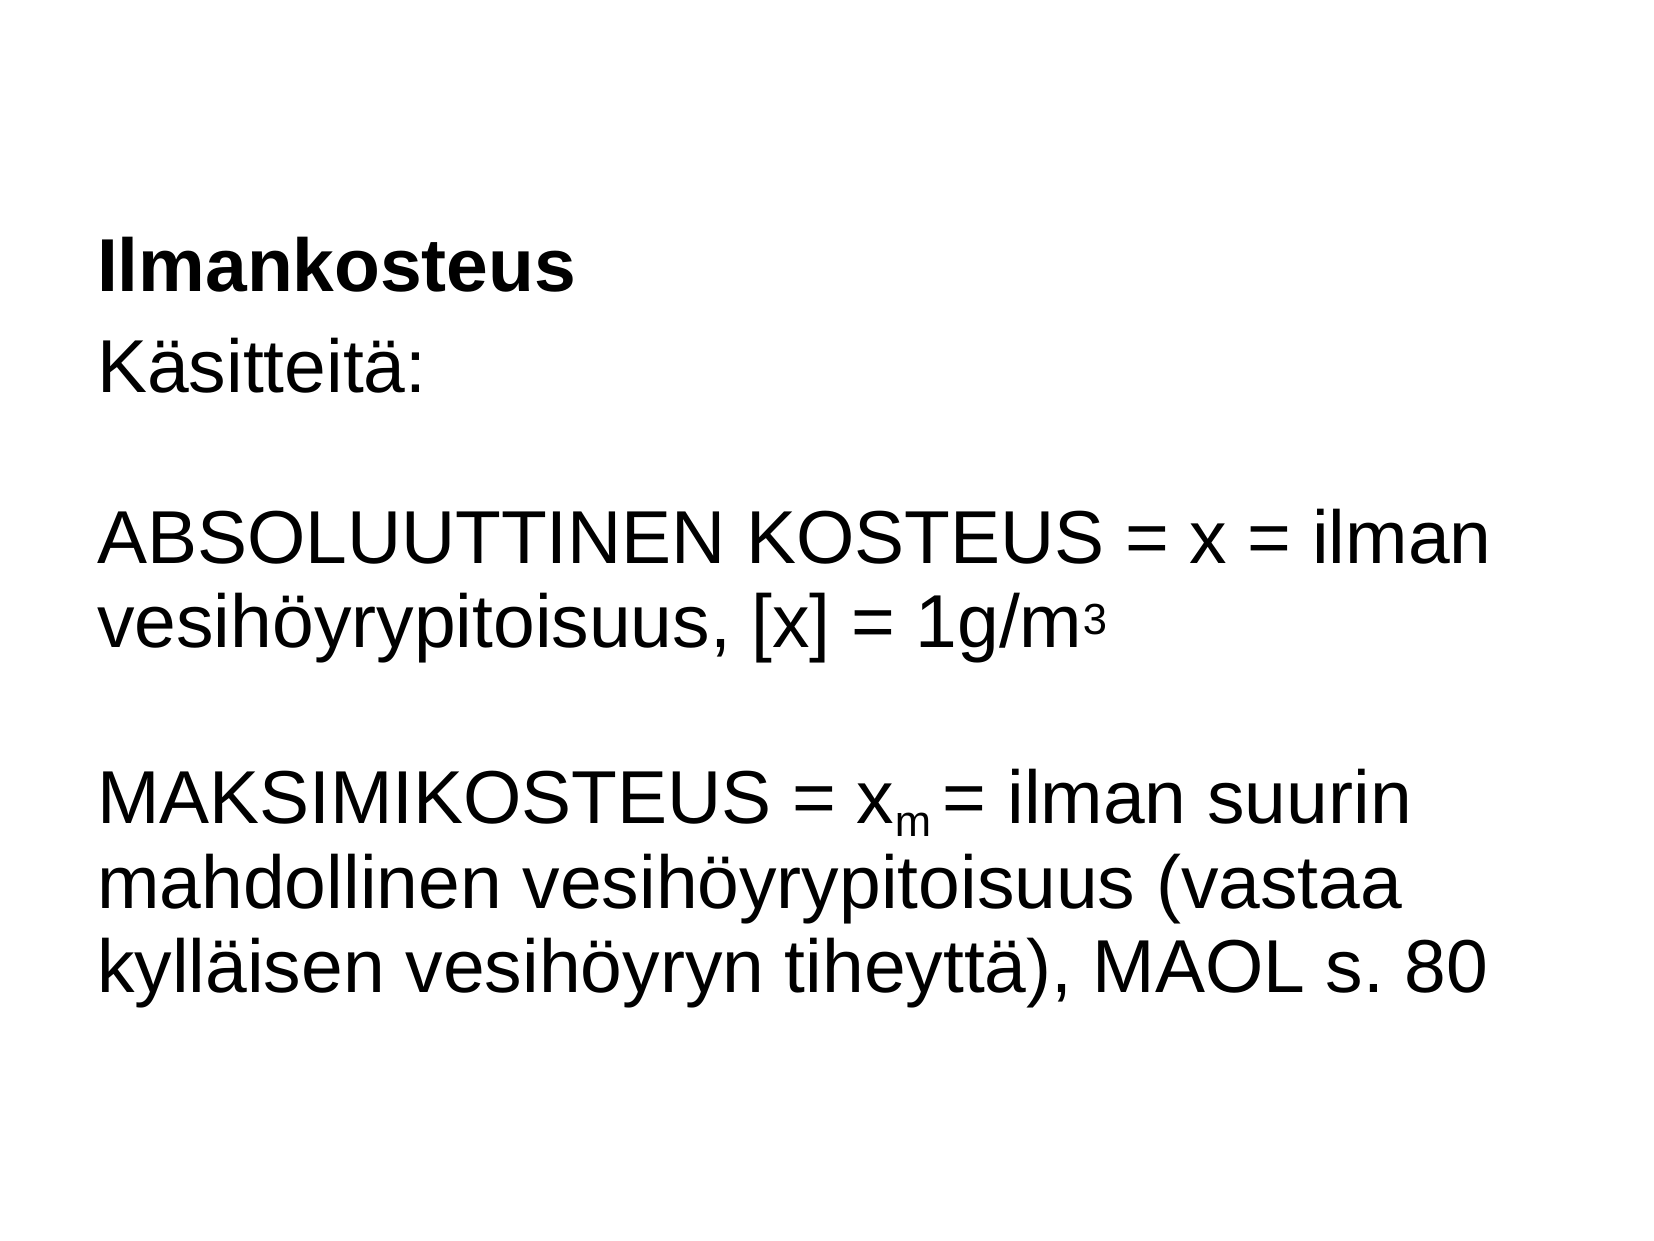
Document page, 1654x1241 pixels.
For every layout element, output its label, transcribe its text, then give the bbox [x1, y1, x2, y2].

text_box Ilmankosteus Käsitteitä: ABSOLUUTTINEN KOSTEUS = x = ilman vesihöyrypitoisuus, [x] = 1g/m3 MAKSIMIKOSTEUS = xm = ilman suurin mahdollinen vesihöyrypitoisuus (vastaa kylläisen vesihöyryn tiheyttä), MAOL s. 80 [82, 212, 1529, 1105]
